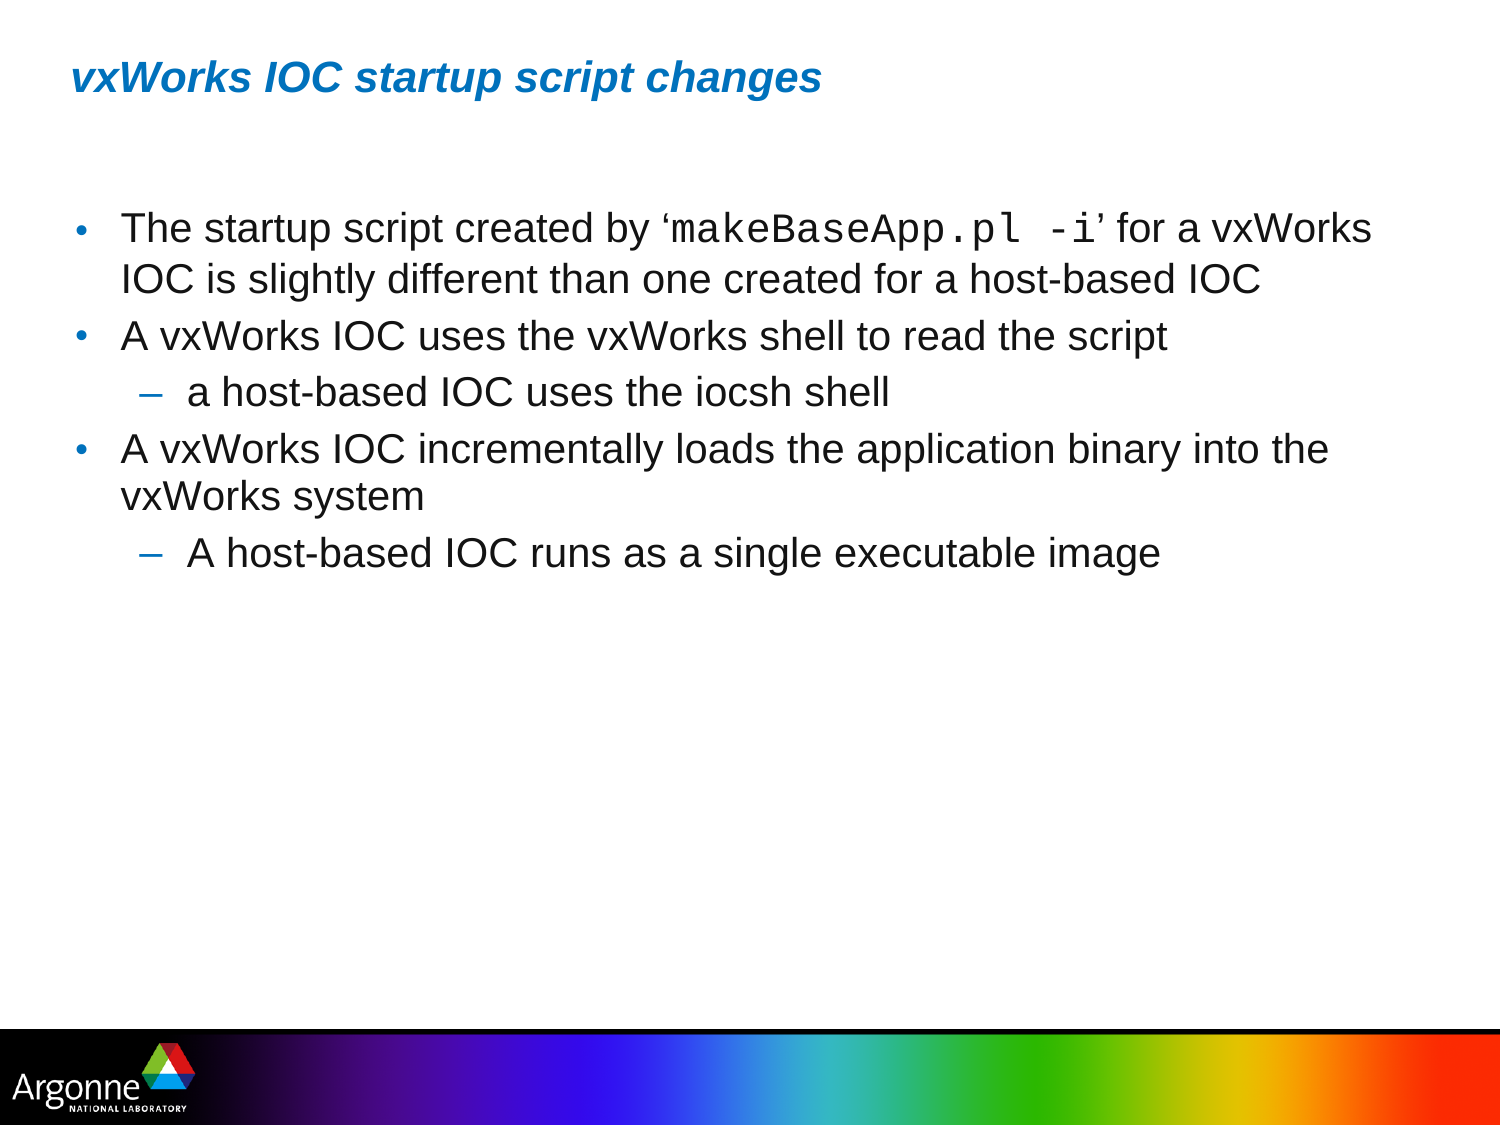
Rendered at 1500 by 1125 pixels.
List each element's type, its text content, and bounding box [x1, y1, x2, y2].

title vxWorks IOC startup script changes [55, 57, 1361, 113]
picture [0, 1029, 1500, 1125]
list The startup script created by ‘makeBaseApp.pl -i’ for a vxWorks IOC is slightly different than one created for a host-based IOC A vxWorks IOC uses the vxWorks shell to read the script a host-based IOC uses the iocsh shell A vxWorks IOC incrementally loads the application binary into the vxWorks system A host-based IOC runs as a single executable image [59, 197, 1444, 730]
